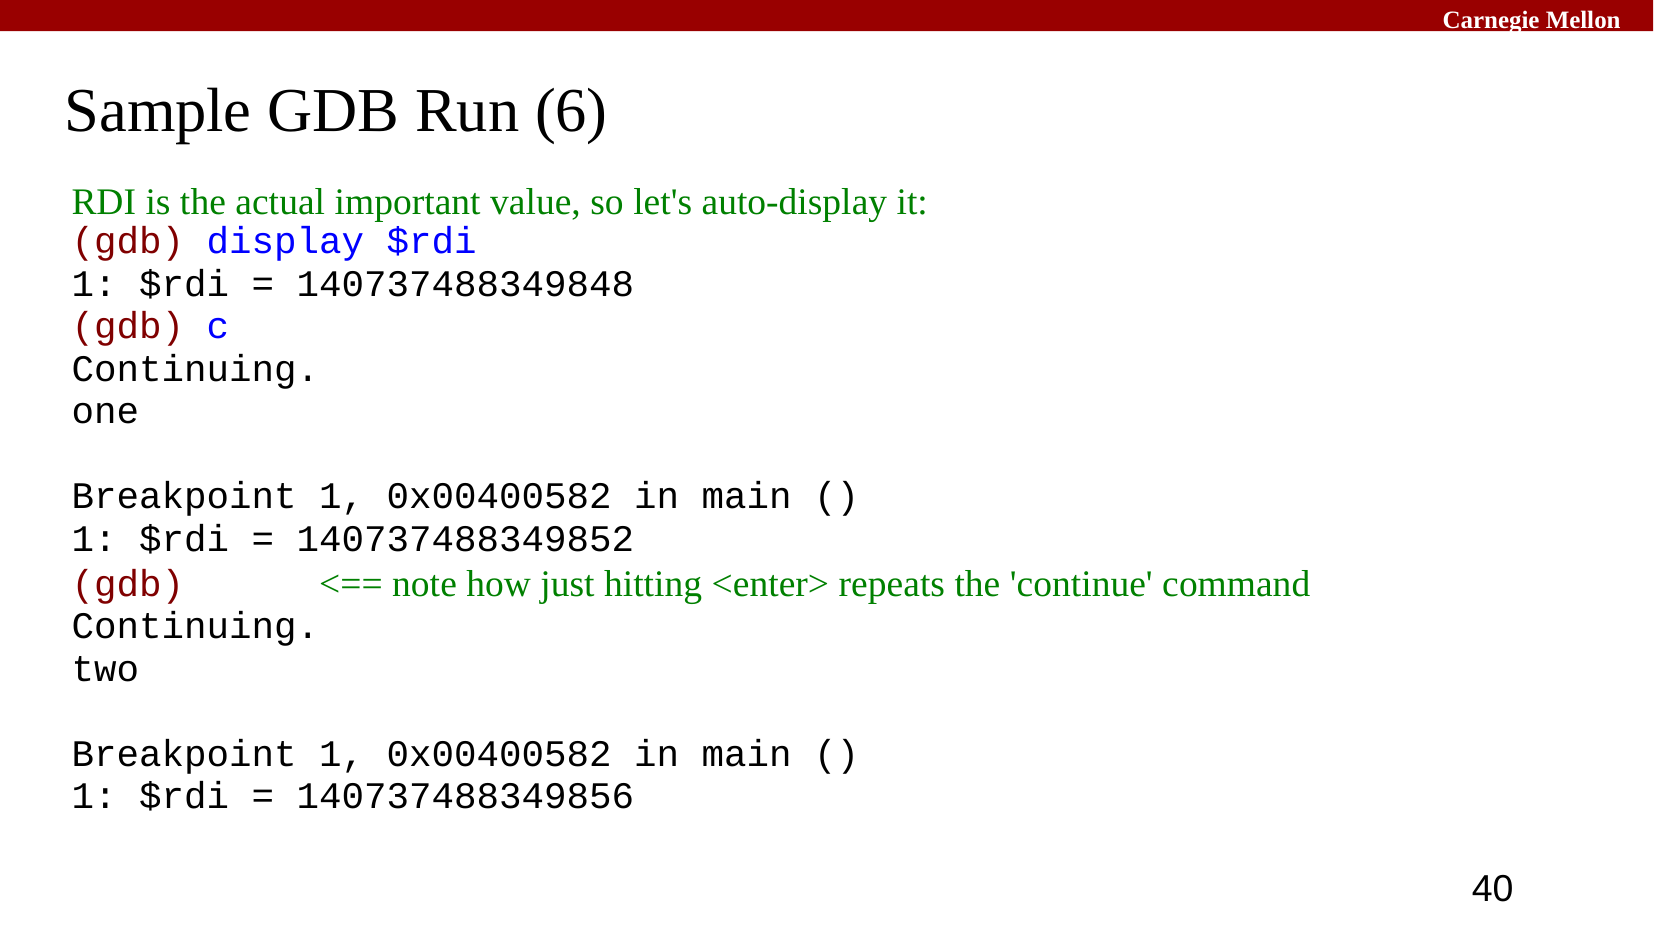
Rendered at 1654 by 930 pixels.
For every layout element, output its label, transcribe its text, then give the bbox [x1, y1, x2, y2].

subtitle RDI is the actual important value, so let's auto-display it: (gdb) display $rdi 1: $rdi = 140737488349848 (gdb) c Continuing. one Breakpoint 1, 0x00400582 in main () 1: $rdi = 140737488349852 (gdb) <== note how just hitting <enter> repeats the 'continue' command Continuing. two Breakpoint 1, 0x00400582 in main () 1: $rdi = 140737488349856 [71, 180, 1576, 863]
title Sample GDB Run (6) [64, 58, 1576, 163]
